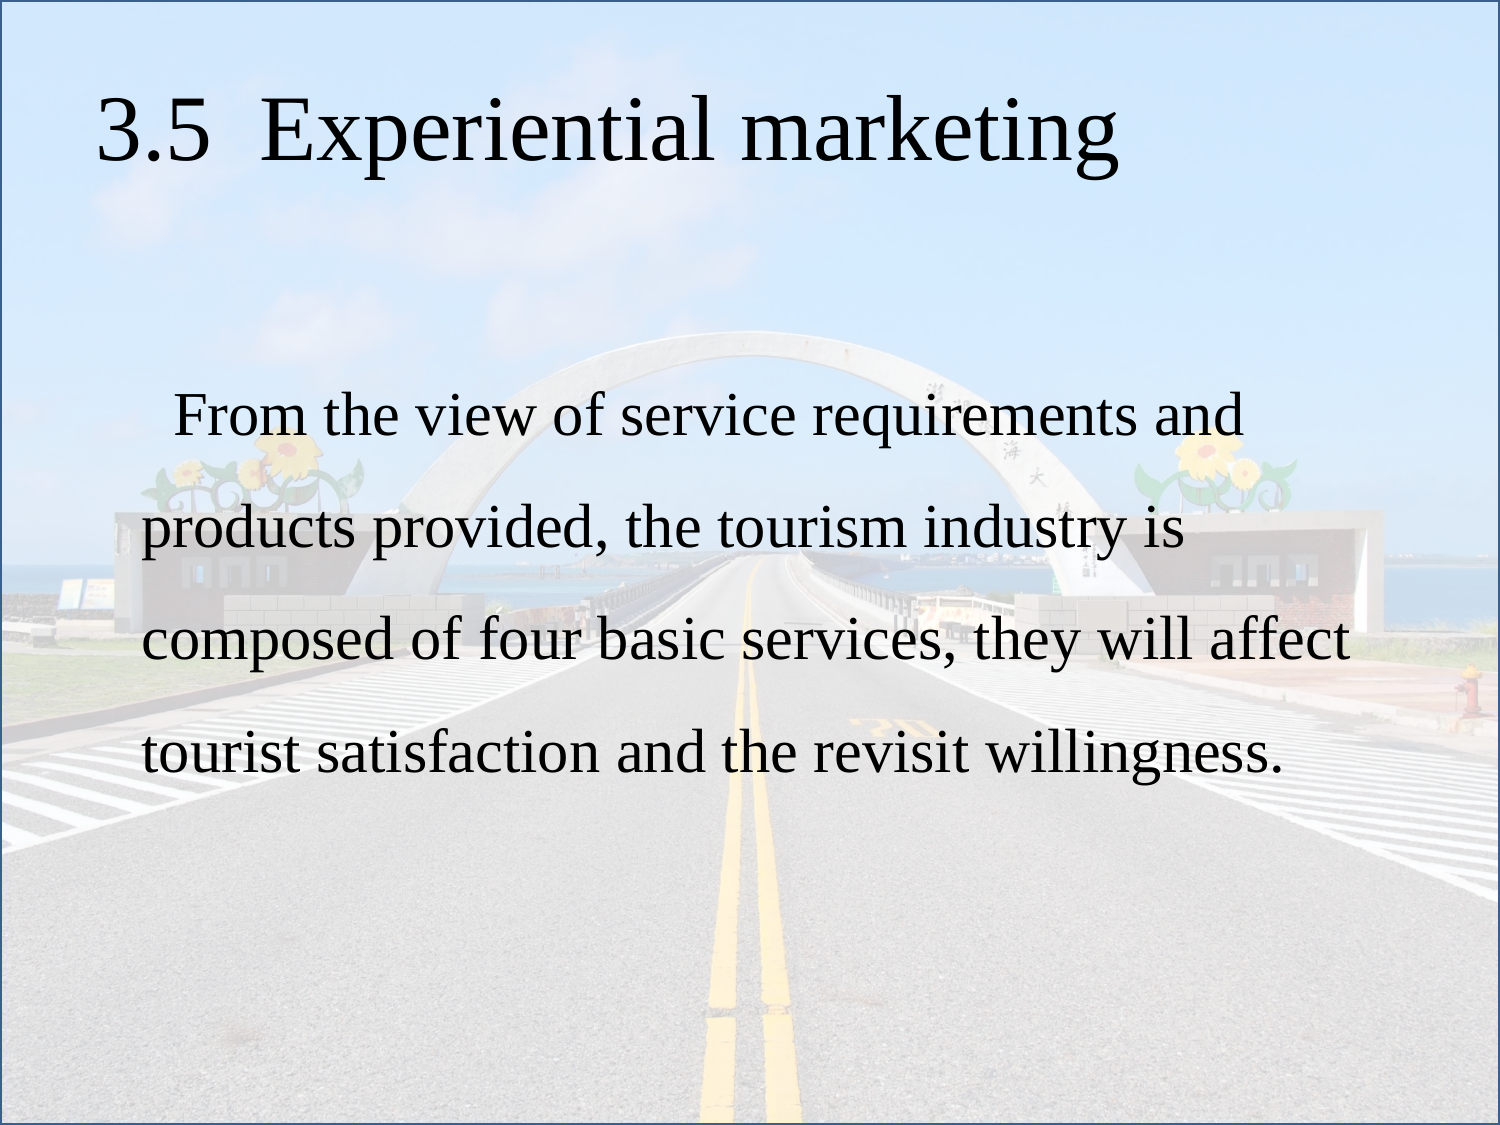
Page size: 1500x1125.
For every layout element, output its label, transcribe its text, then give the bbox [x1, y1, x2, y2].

text_box From the view of service requirements and products provided, the tourism industry is composed of four basic services, they will affect tourist satisfaction and the revisit willingness. [126, 327, 1373, 793]
text_box [0, 0, 1500, 1125]
title 3.5 Experiential marketing [76, 42, 1140, 204]
